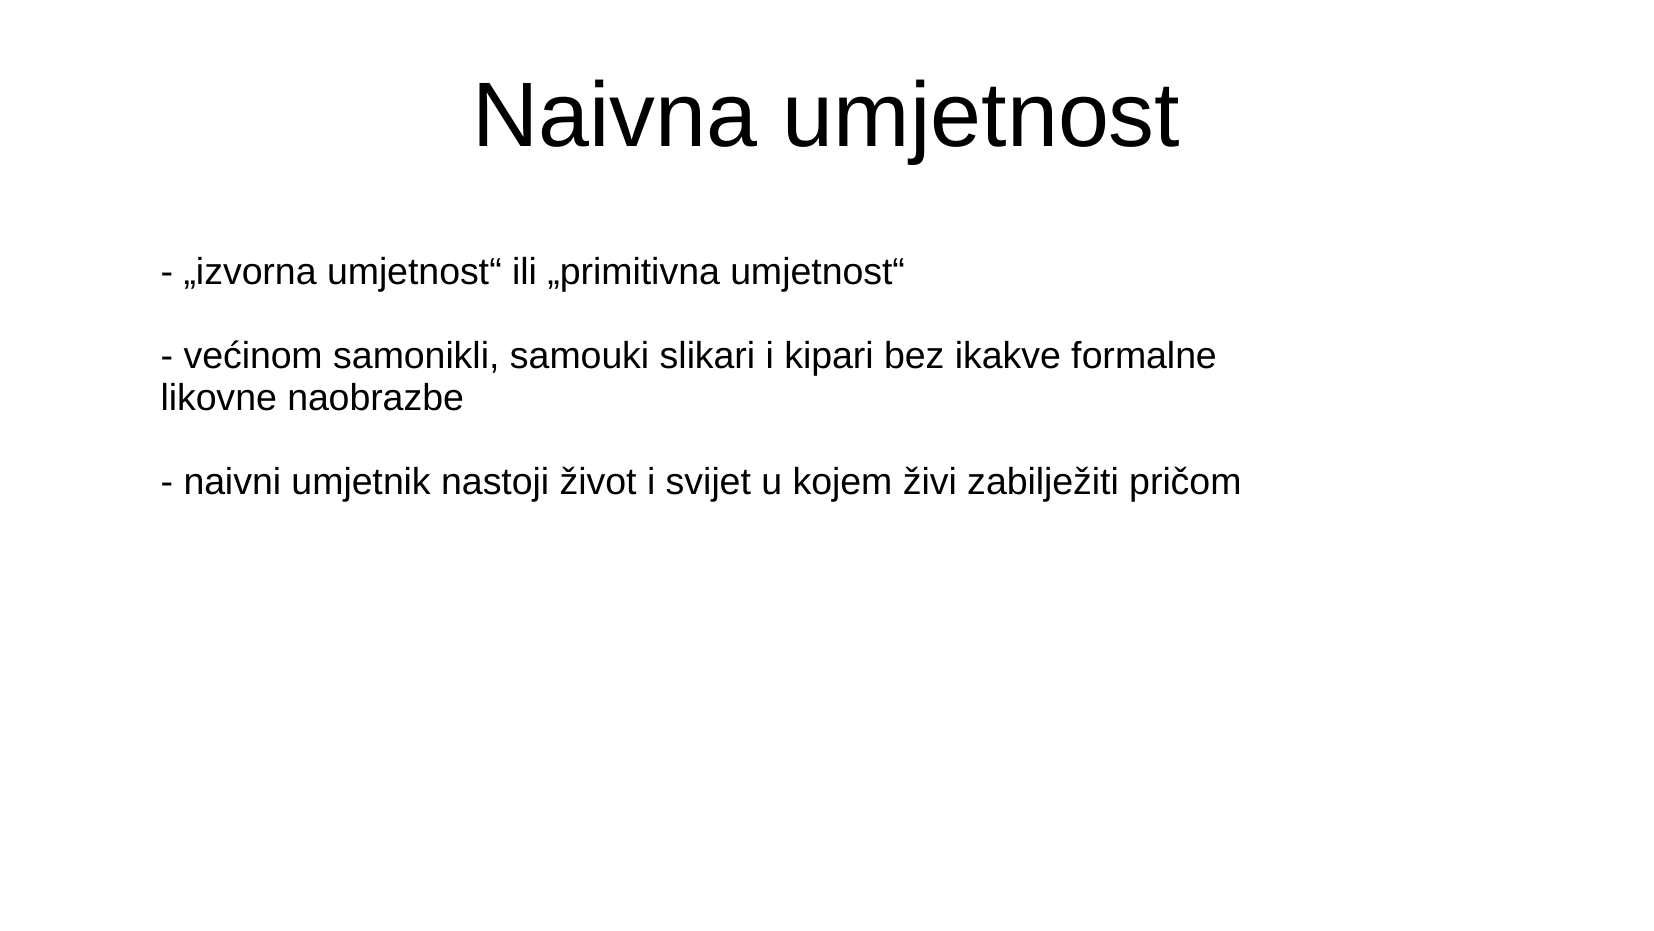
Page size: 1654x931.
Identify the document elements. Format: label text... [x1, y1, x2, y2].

title Naivna umjetnost [82, 37, 1571, 193]
text_box - „izvorna umjetnost“ ili „primitivna umjetnost“ - većinom samonikli, samouki slikari i kipari bez ikakve formalne likovne naobrazbe - naivni umjetnik nastoji život i svijet u kojem živi zabilježiti pričom [145, 243, 1306, 552]
